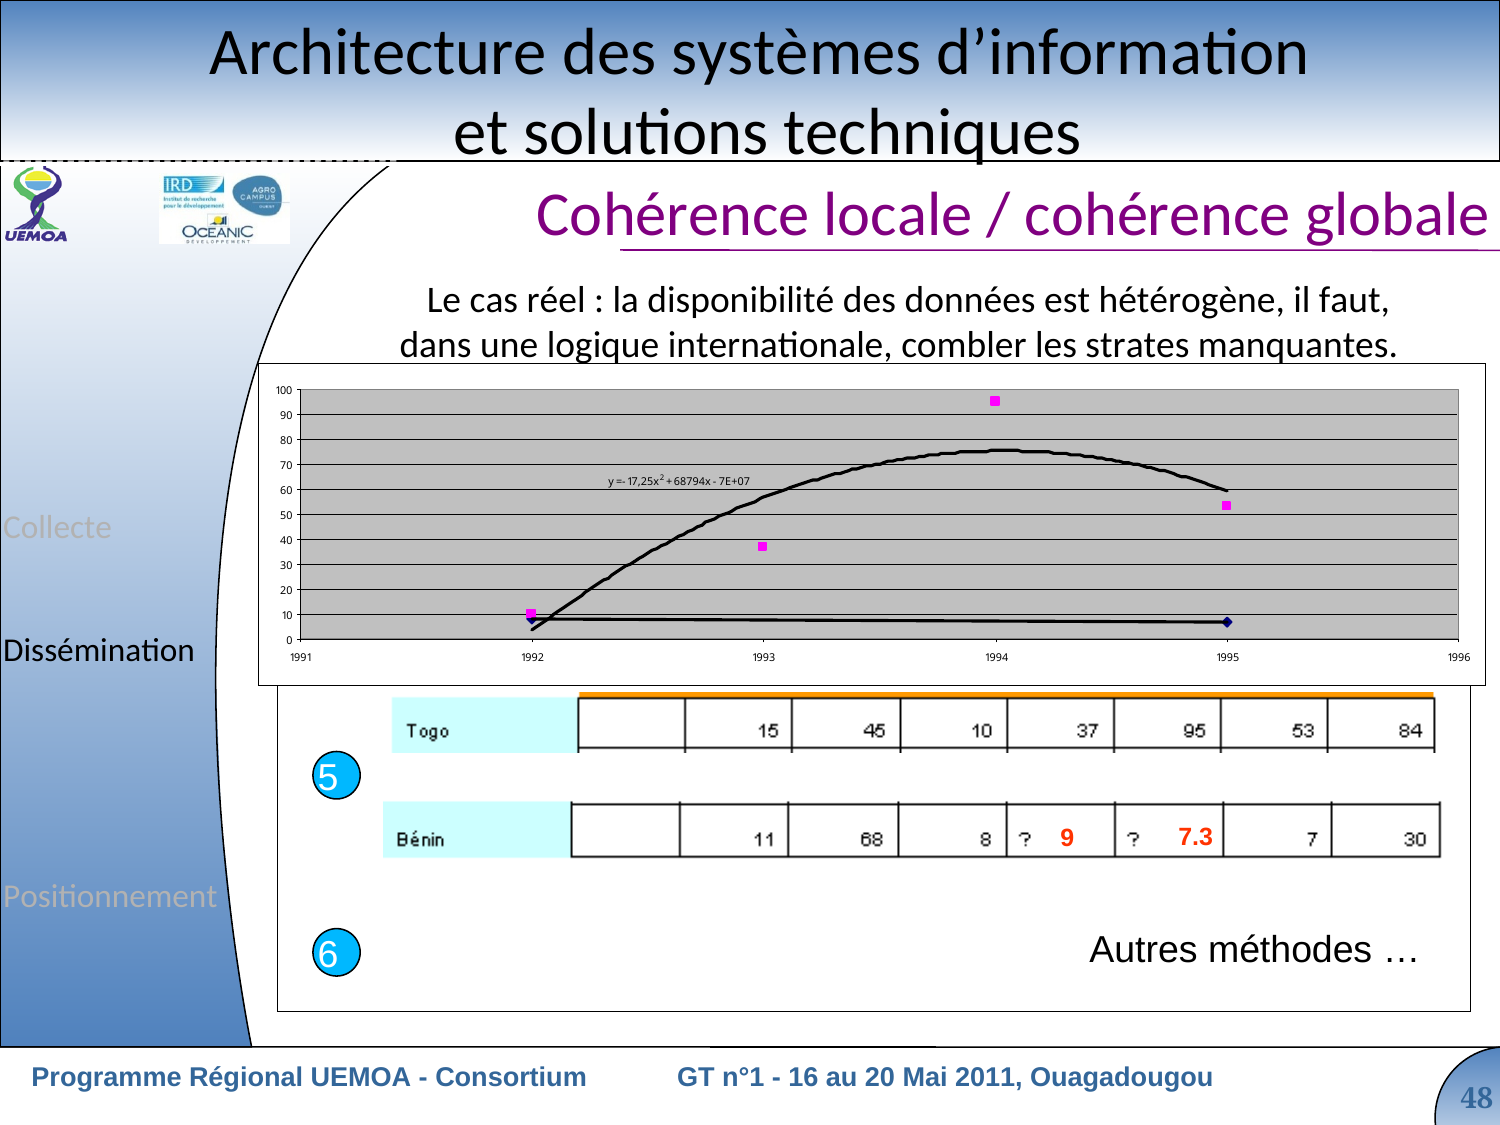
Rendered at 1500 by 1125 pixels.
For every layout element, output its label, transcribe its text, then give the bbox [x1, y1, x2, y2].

text_box Cohérence locale / cohérence globale [265, 165, 1500, 256]
text_box Autres méthodes … [407, 916, 1436, 978]
text_box 5 [313, 751, 361, 799]
picture [159, 173, 265, 244]
text_box Le cas réel : la disponibilité des données est hétérogène, il faut, dans une logique internationale, combler les strates manquantes. [384, 267, 1415, 354]
text_box 7.3 [1163, 812, 1229, 858]
picture [383, 693, 1447, 753]
picture [0, 166, 73, 244]
text_box 6 [313, 928, 361, 977]
table_header Collecte Dissémination Positionnement [0, 497, 313, 1045]
picture [383, 798, 1447, 866]
chart [250, 354, 1495, 693]
text_box Architecture des systèmes d’information et solutions techniques [53, 0, 1483, 161]
text_box [313, 693, 1495, 1037]
text_box 9 [1045, 813, 1090, 860]
text_box [313, 693, 1470, 1011]
